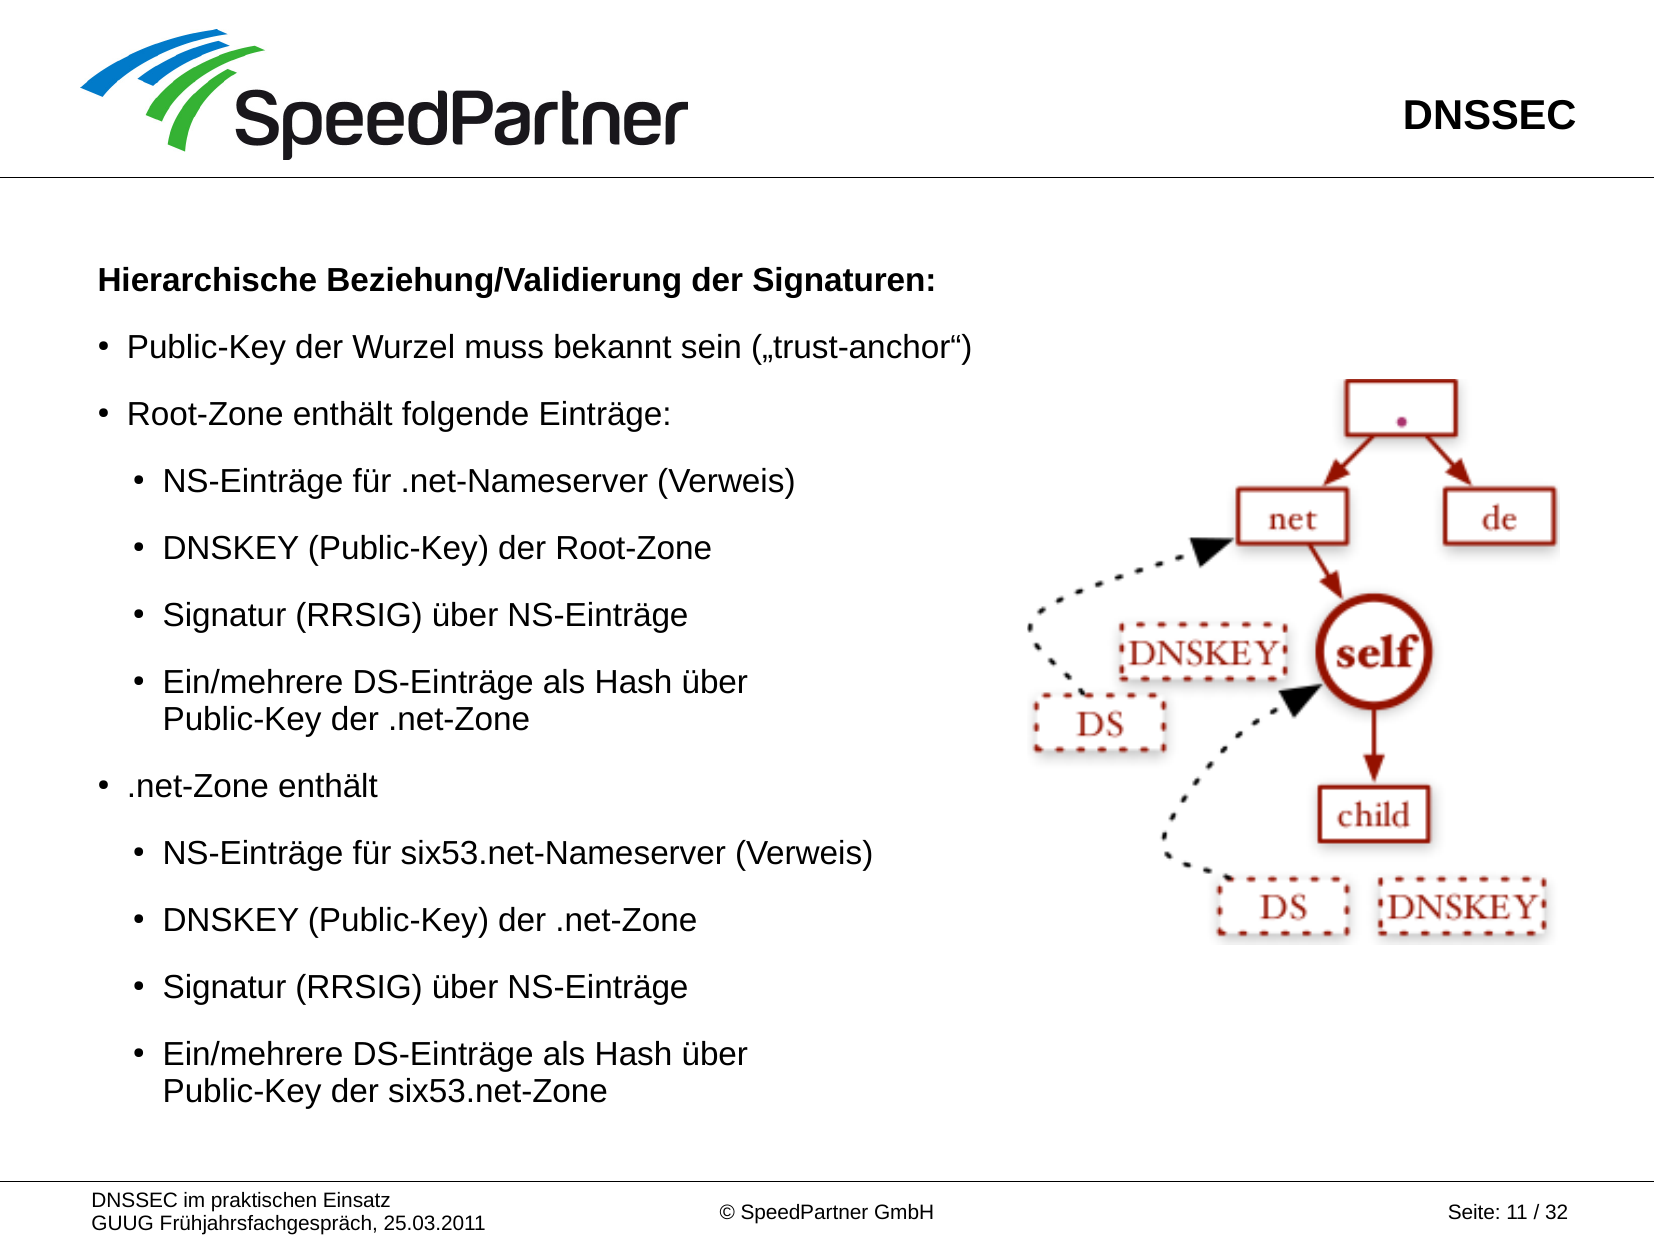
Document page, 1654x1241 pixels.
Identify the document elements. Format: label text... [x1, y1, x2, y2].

title DNSSEC [590, 70, 1577, 160]
picture [80, 29, 688, 160]
text_box Hierarchische Beziehung/Validierung der Signaturen: Public-Key der Wurzel muss bekannt sein („trust-anchor“) Root-Zone enthält folgende Einträge: NS-Einträge für .net-Nameserver (Verweis) DNSKEY (Public-Key) der Root-Zone Signatur (RRSIG) über NS-Einträge Ein/mehrere DS-Einträge als Hash über Public-Key der .net-Zone .net-Zone enthält NS-Einträge für six53.net-Nameserver (Verweis) DNSKEY (Public-Key) der .net-Zone Signatur (RRSIG) über NS-Einträge Ein/mehrere DS-Einträge als Hash über Public-Key der six53.net-Zone [82, 253, 1565, 1151]
picture [1027, 379, 1560, 945]
